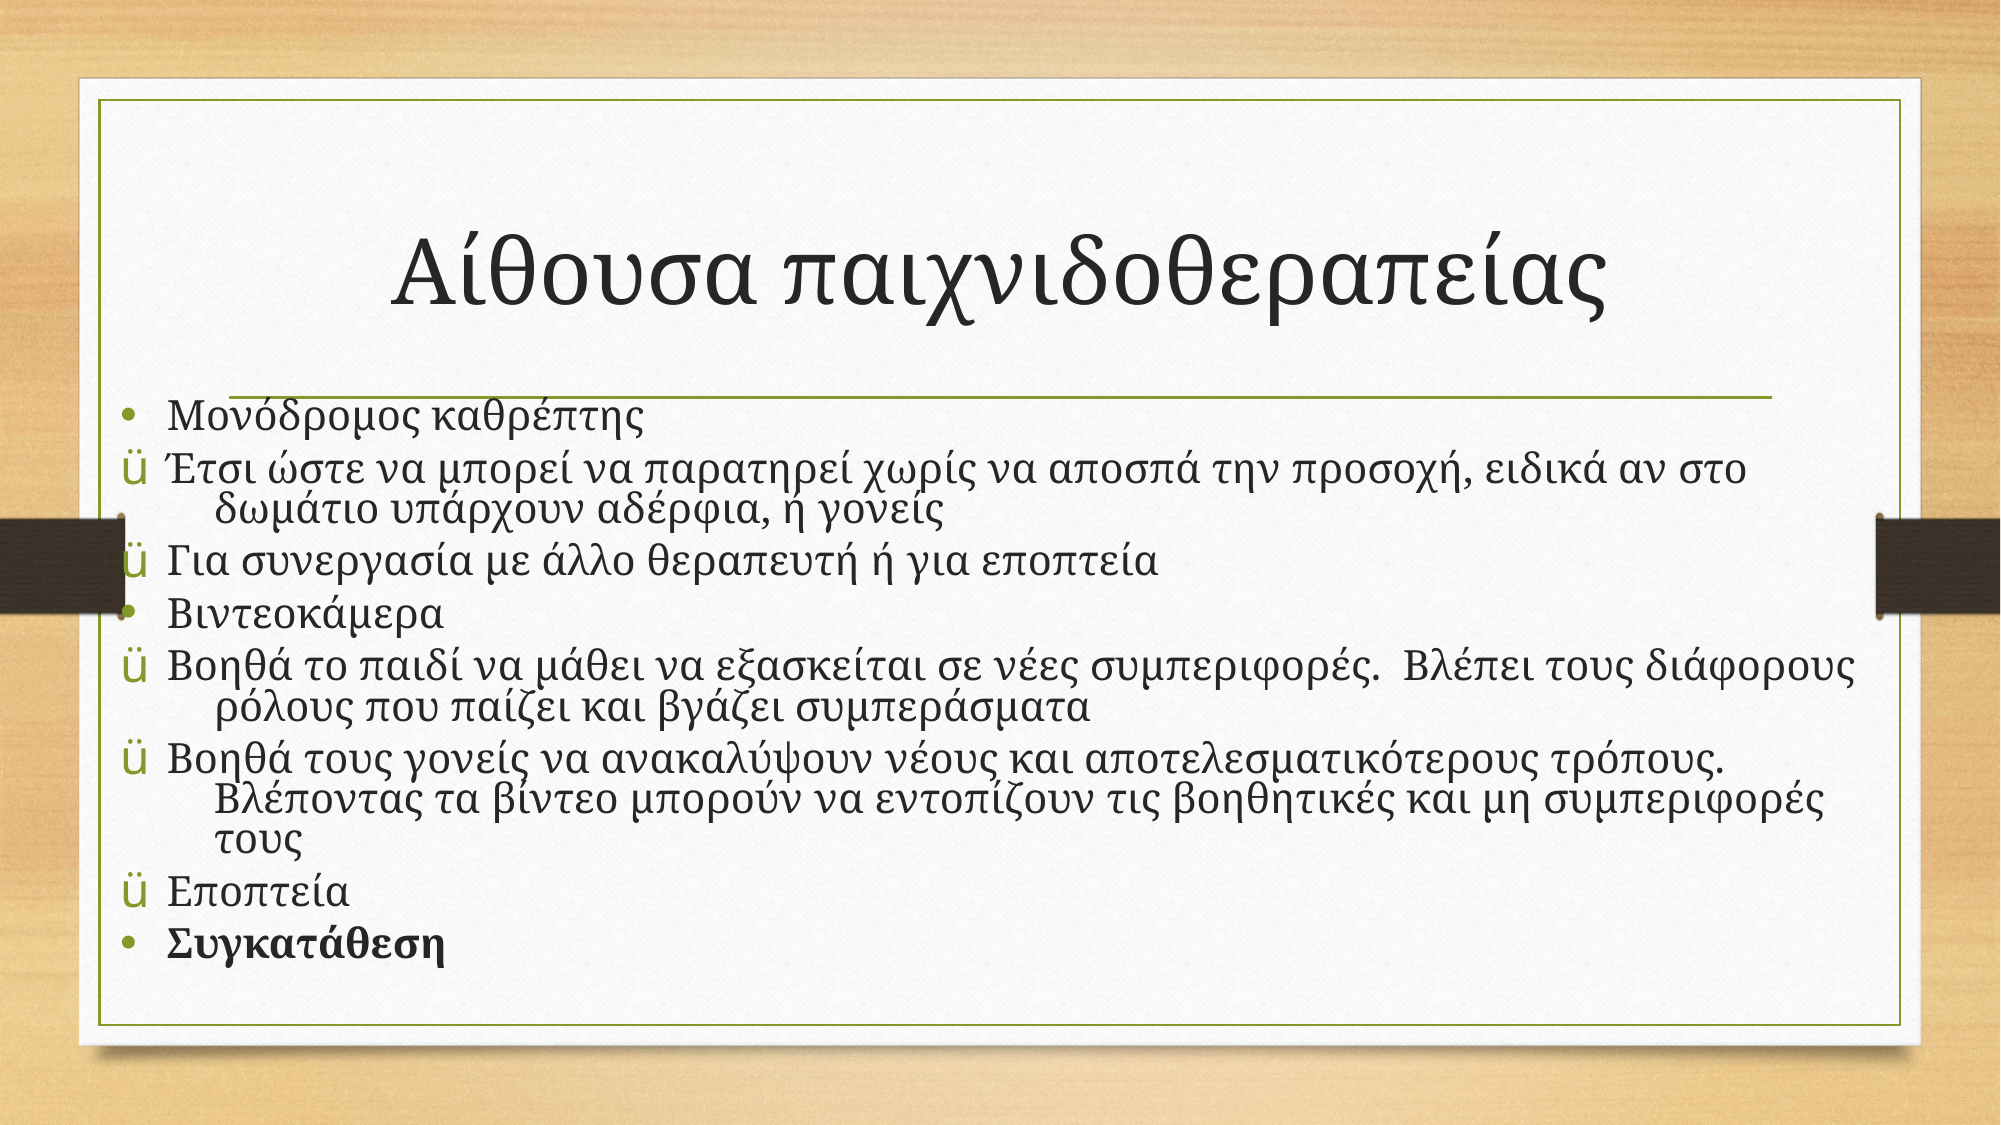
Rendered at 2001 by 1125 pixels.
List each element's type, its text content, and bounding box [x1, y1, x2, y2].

list Μονόδρομος καθρέπτης Έτσι ώστε να μπορεί να παρατηρεί χωρίς να αποσπά την προσοχή, ειδικά αν στο δωμάτιο υπάρχουν αδέρφια, ή γονείς Για συνεργασία με άλλο θεραπευτή ή για εποπτεία Βιντεοκάμερα Βοηθά το παιδί να μάθει να εξασκείται σε νέες συμπεριφορές. Βλέπει τους διάφορους ρόλους που παίζει και βγάζει συμπεράσματα Βοηθά τους γονείς να ανακαλύψουν νέους και αποτελεσματικότερους τρόπους. Βλέποντας τα βίντεο μπορούν να εντοπίζουν τις βοηθητικές και μη συμπεριφορές τους Εποπτεία Συγκατάθεση [105, 391, 1926, 1047]
title Αίθουσα παιχνιδοθεραπείας [212, 161, 1788, 376]
